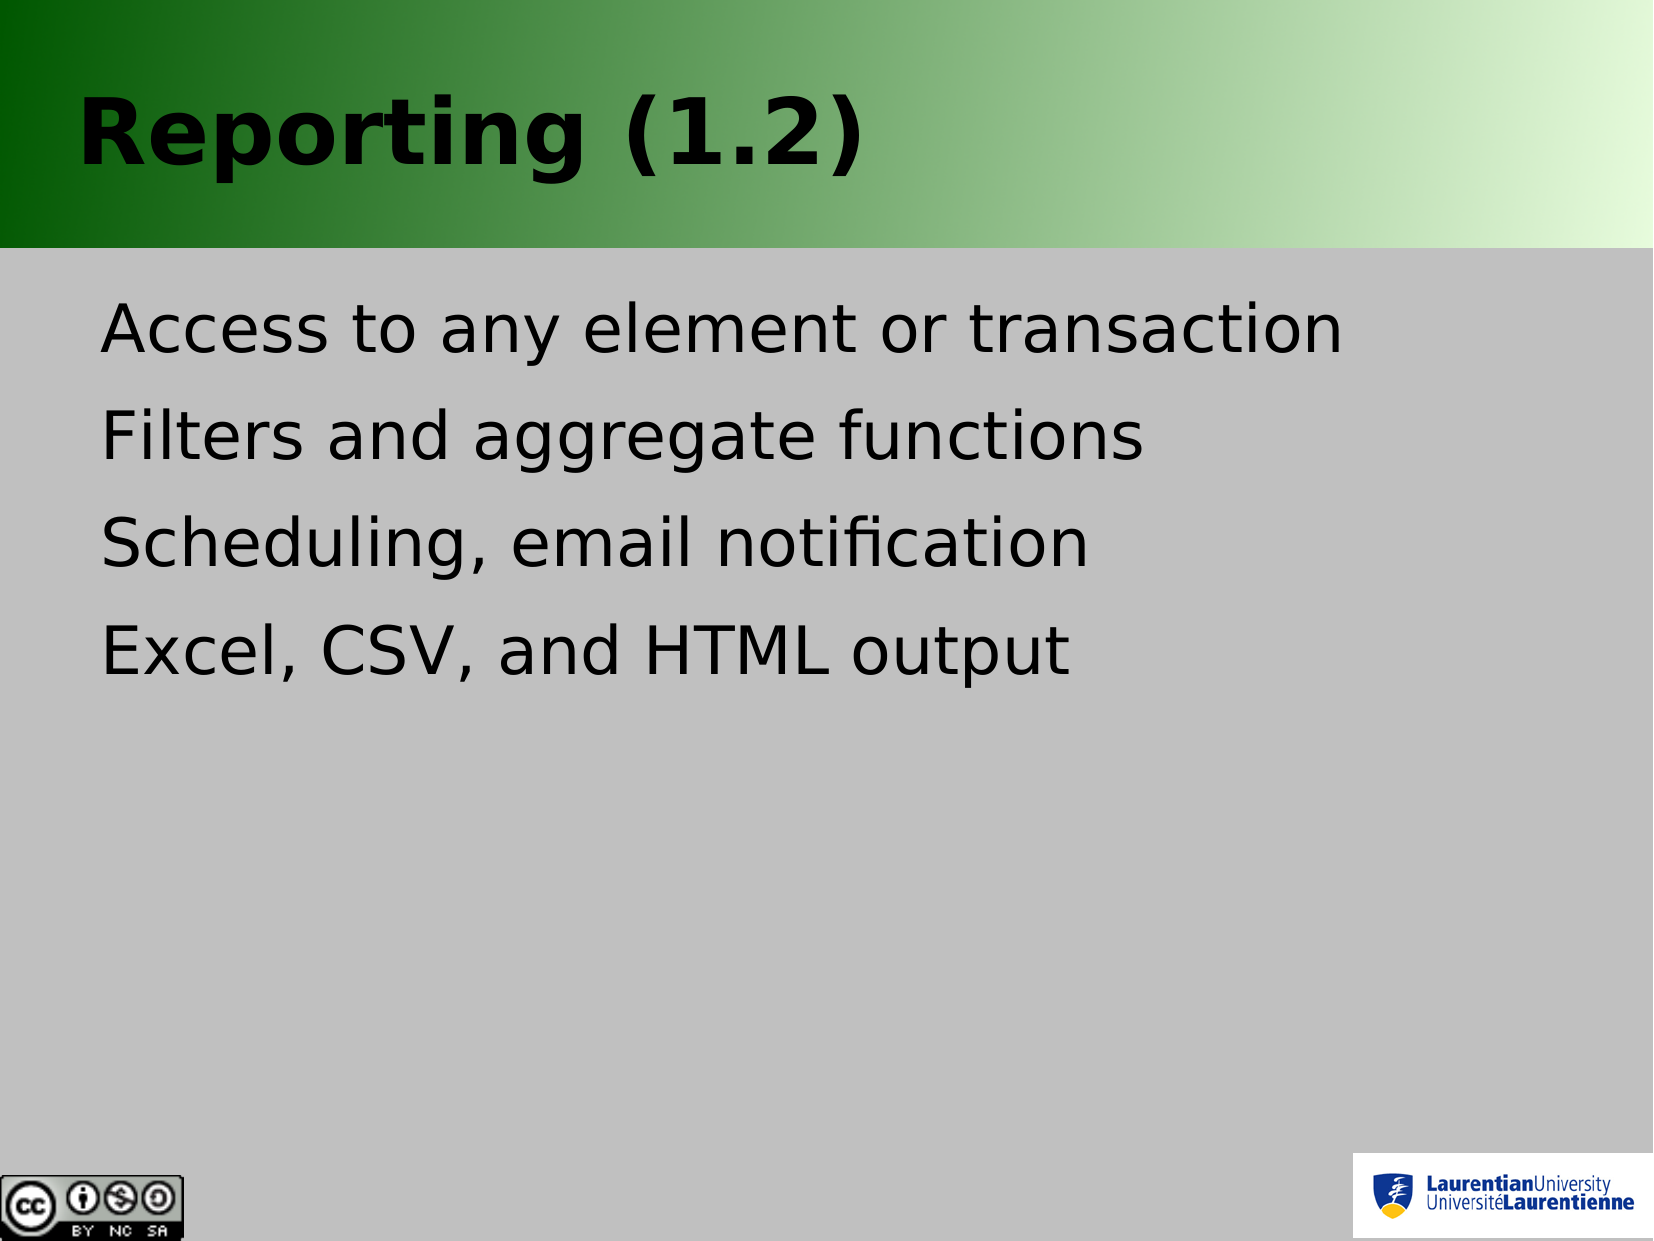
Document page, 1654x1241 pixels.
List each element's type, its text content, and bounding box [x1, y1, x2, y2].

picture [1353, 1153, 1653, 1238]
picture [0, 0, 1653, 248]
picture [0, 1175, 184, 1241]
title Reporting (1.2) [76, 29, 1565, 237]
list Access to any element or transaction Filters and aggregate functions Scheduling, email notification Excel, CSV, and HTML output [82, 290, 1571, 1095]
